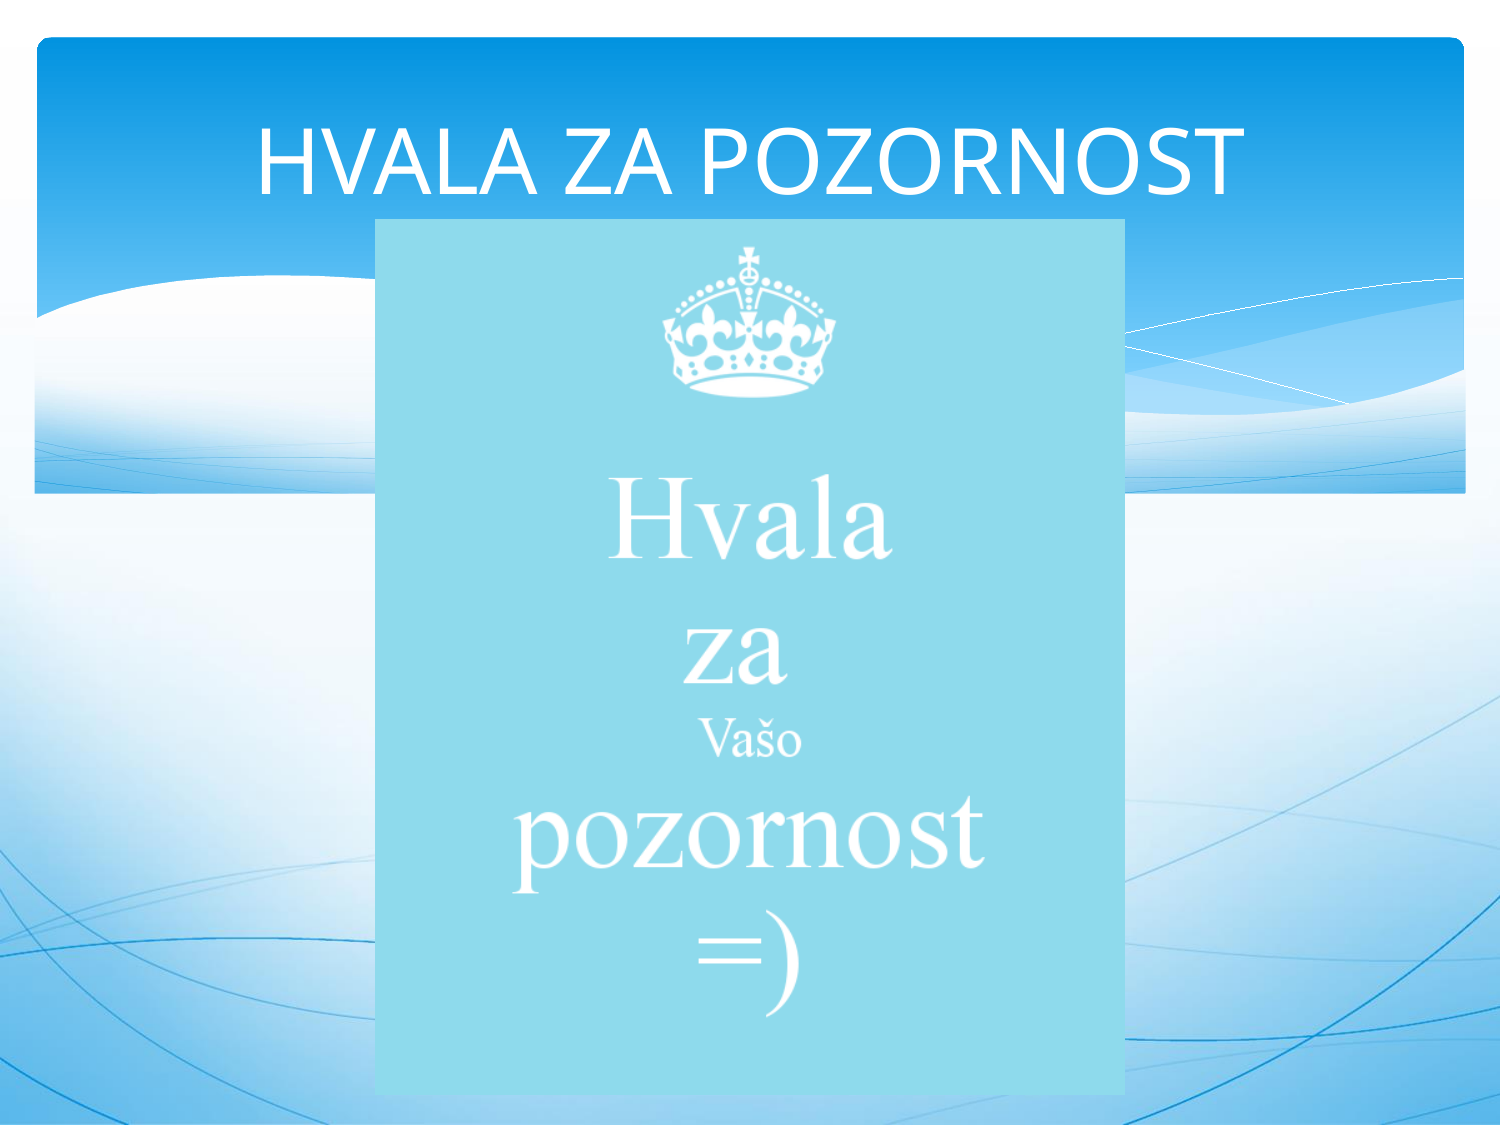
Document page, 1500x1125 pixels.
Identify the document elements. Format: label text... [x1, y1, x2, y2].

picture [0, 0, 1500, 1125]
title HVALA ZA POZORNOST [75, 55, 1425, 261]
